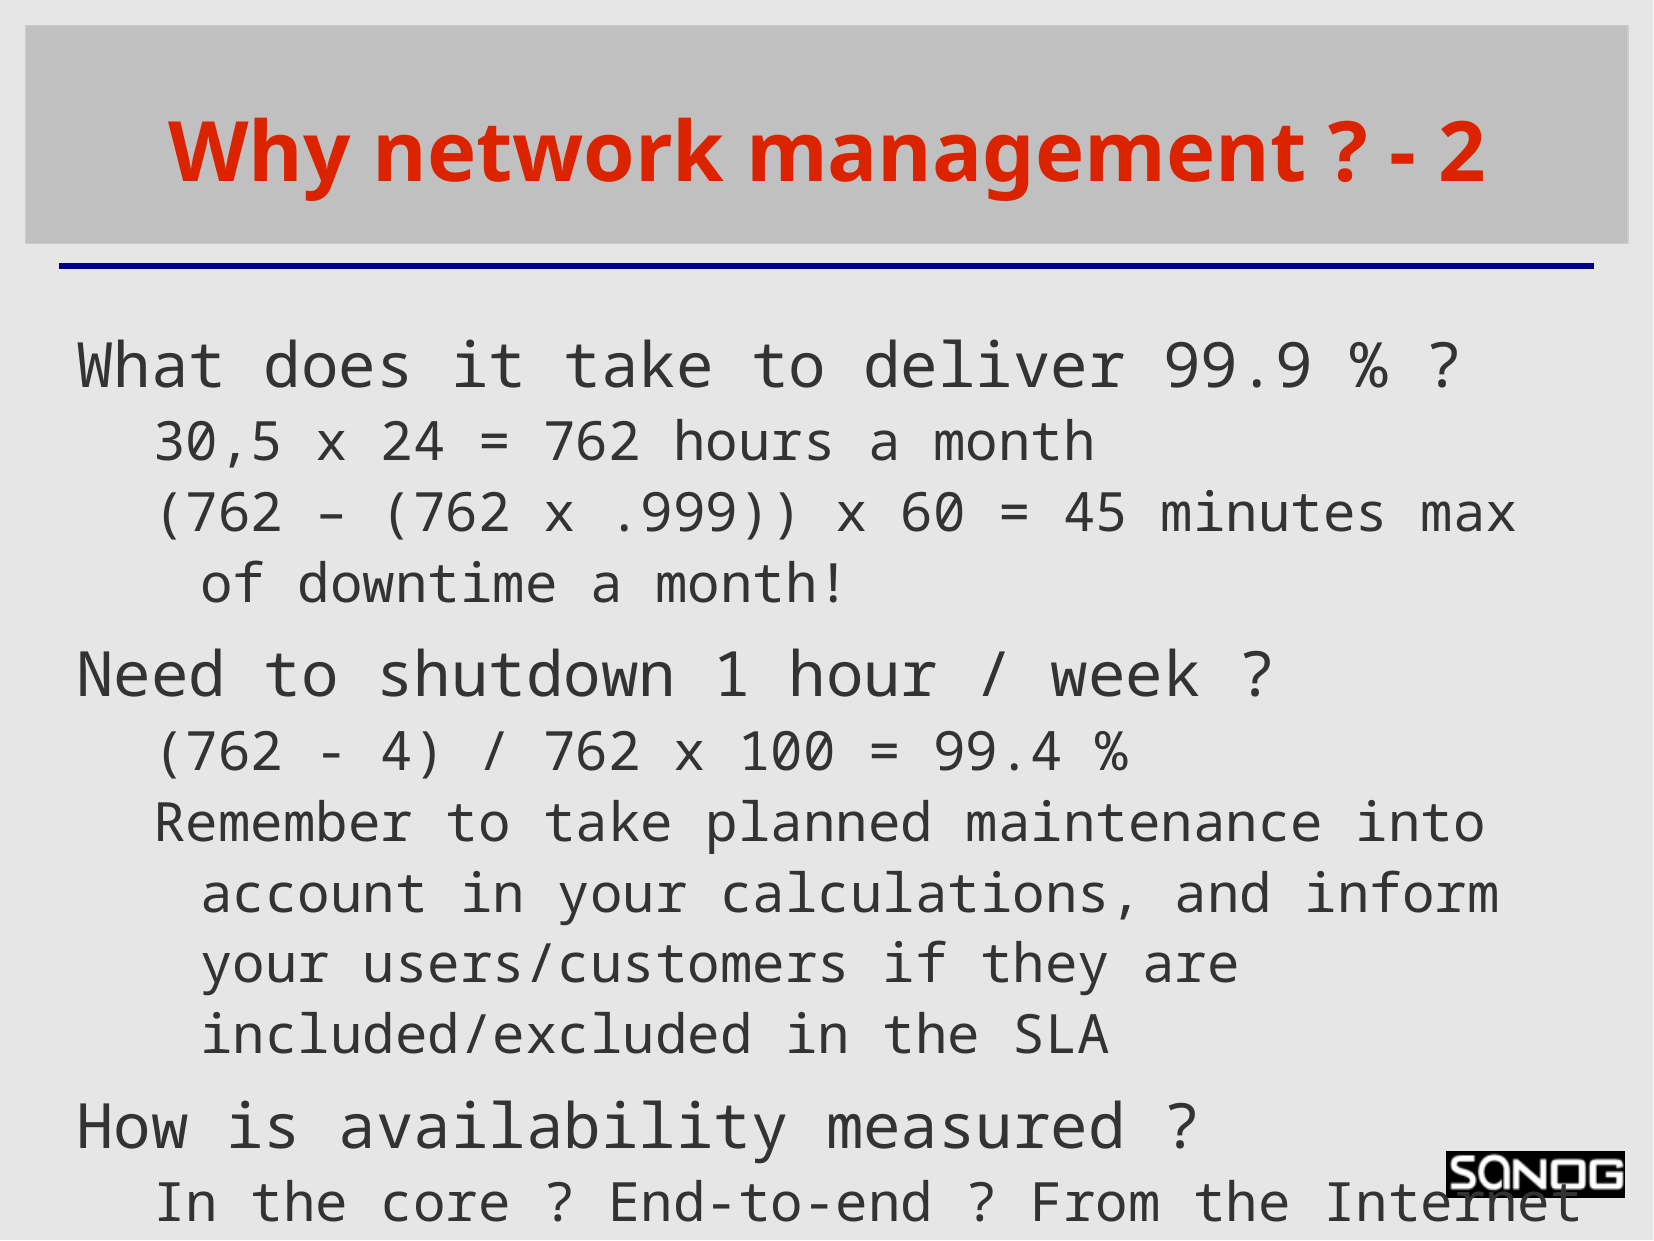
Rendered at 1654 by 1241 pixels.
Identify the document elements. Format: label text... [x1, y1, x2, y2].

picture [1509, 1192, 1528, 1198]
picture [1474, 1192, 1489, 1198]
title Why network management ? - 2 [121, 46, 1534, 254]
picture [1566, 1151, 1625, 1198]
picture [1539, 1192, 1561, 1198]
picture [1446, 1192, 1465, 1198]
list What does it take to deliver 99.9 % ? 30,5 x 24 = 762 hours a month (762 – (762 x .999)) x 60 = 45 minutes max of downtime a month! Need to shutdown 1 hour / week ? (762 - 4) / 762 x 100 = 99.4 % Remember to take planned maintenance into account in your calculations, and inform your users/customers if they are included/excluded in the SLA How is availability measured ? In the core ? End-to-end ? From the Internet ?) [59, 322, 1595, 1192]
